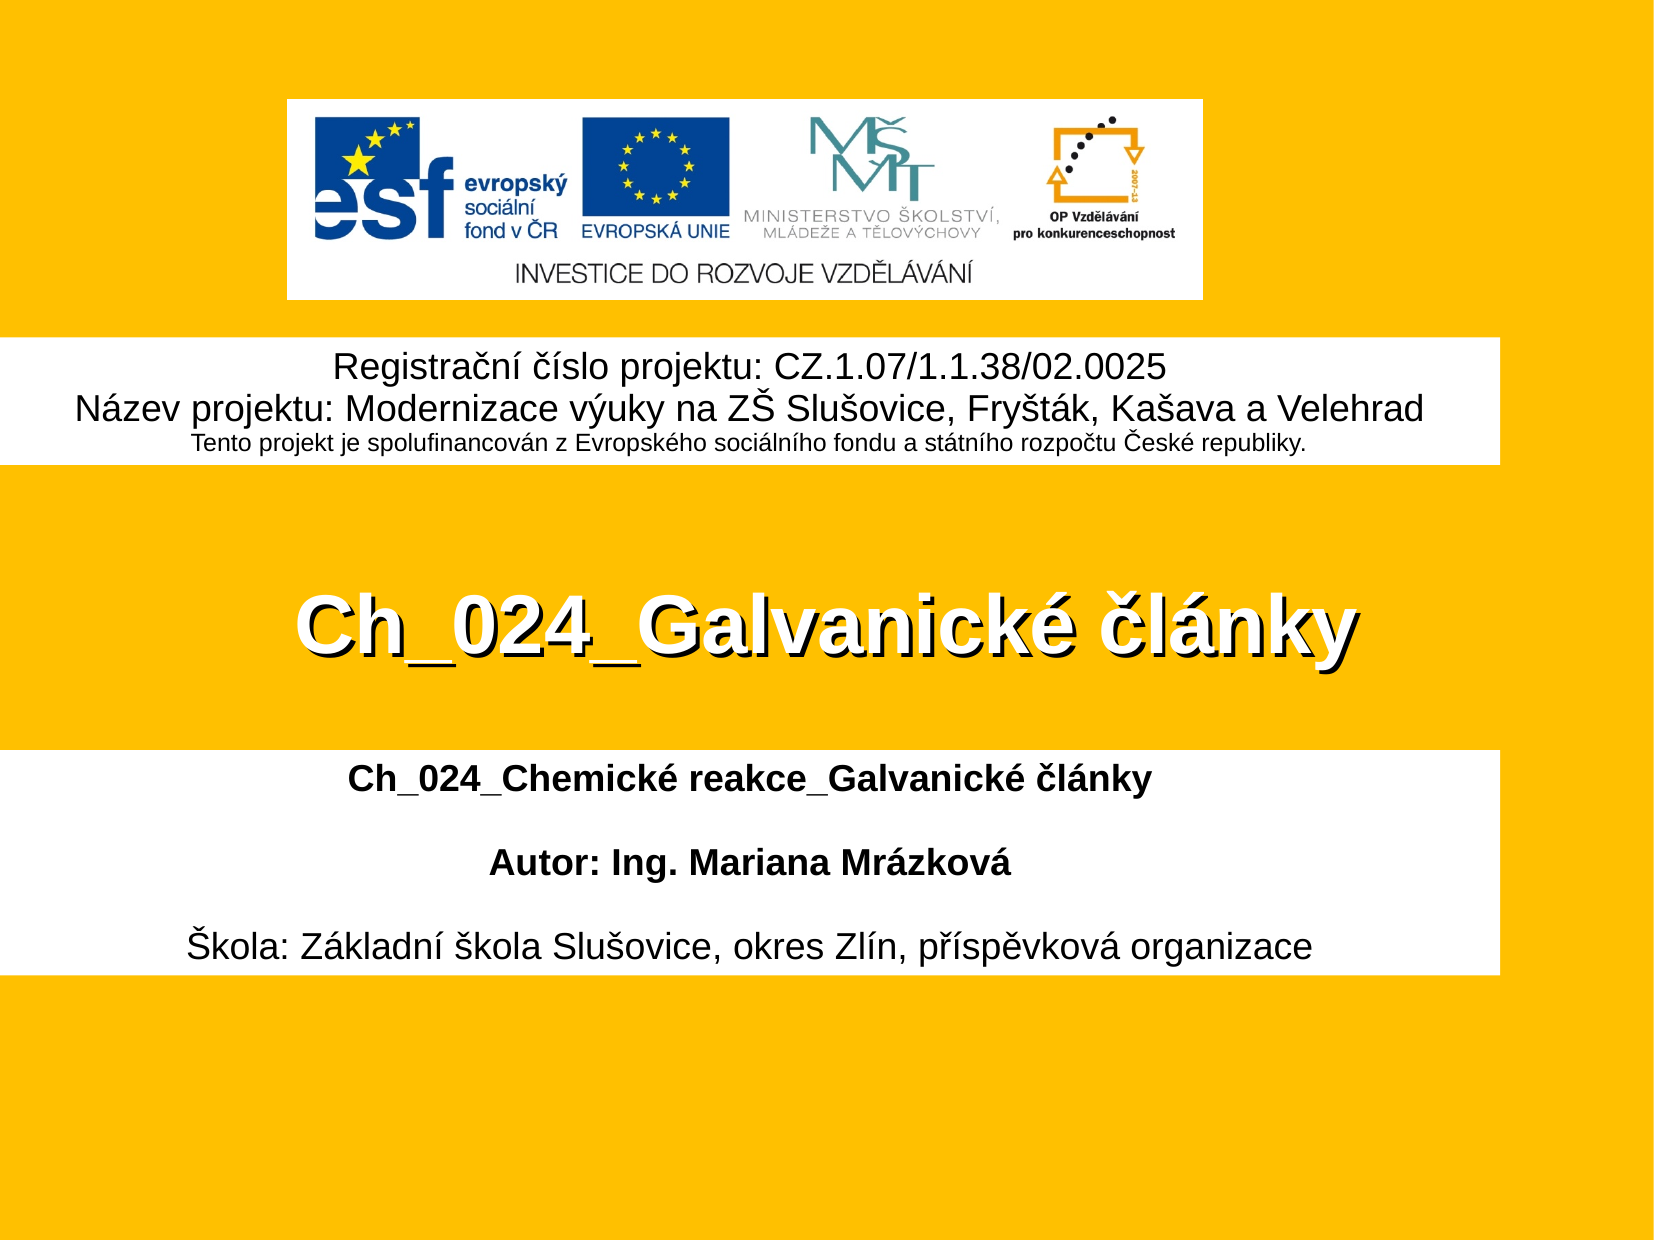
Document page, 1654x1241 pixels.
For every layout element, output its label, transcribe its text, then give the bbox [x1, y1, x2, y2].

picture [287, 99, 1203, 300]
title Ch_024_Galvanické články [82, 516, 1571, 724]
text_box Ch_024_Chemické reakce_Galvanické články Autor: Ing. Mariana Mrázková Škola: Základní škola Slušovice, okres Zlín, příspěvková organizace [0, 750, 1501, 976]
text_box Registrační číslo projektu: CZ.1.07/1.1.38/02.0025 Název projektu: Modernizace výuky na ZŠ Slušovice, Fryšták, Kašava a Velehrad Tento projekt je spolufinancován z Evropského sociálního fondu a státního rozpočtu České republiky. [0, 337, 1501, 465]
